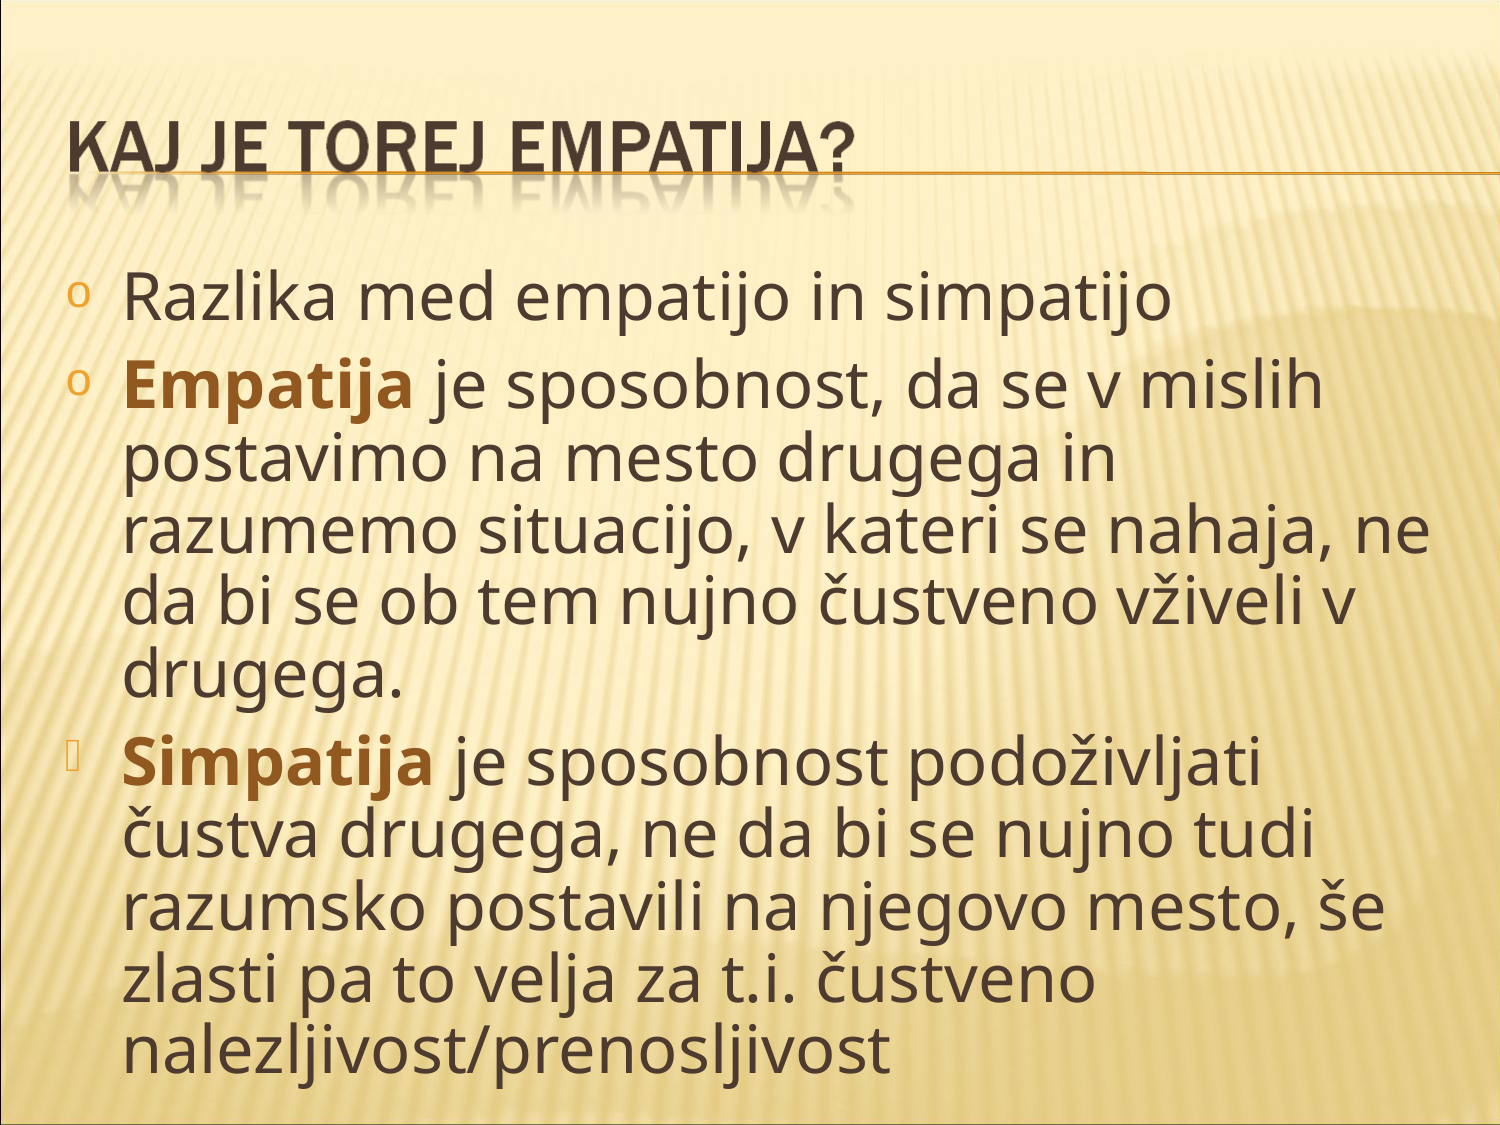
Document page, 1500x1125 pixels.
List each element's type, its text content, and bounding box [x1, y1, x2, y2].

list Razlika med empatijo in simpatijo Empatija je sposobnost, da se v mislih postavimo na mesto drugega in razumemo situacijo, v kateri se nahaja, ne da bi se ob tem nujno čustveno vživeli v drugega. Simpatija je sposobnost podoživljati čustva drugega, ne da bi se nujno tudi razumsko postavili na njegovo mesto, še zlasti pa to velja za t.i. čustveno nalezljivost/prenosljivost [50, 254, 1476, 1040]
picture [0, 0, 1500, 1125]
text_box [16, 73, 1477, 264]
